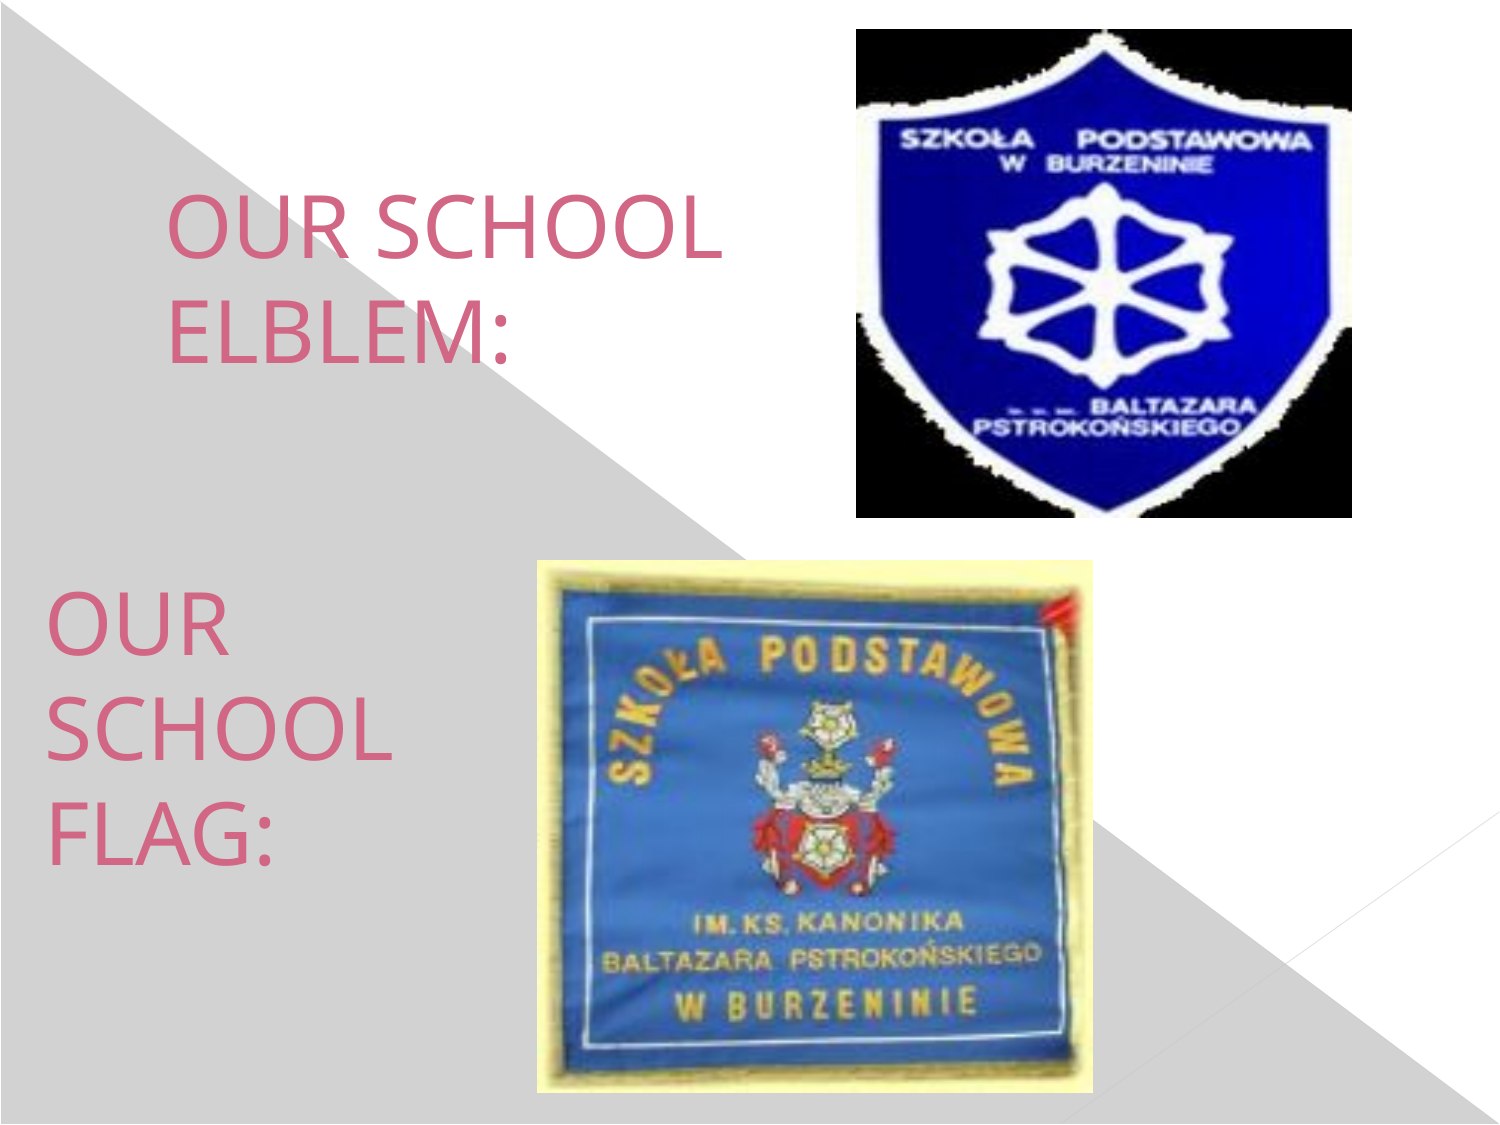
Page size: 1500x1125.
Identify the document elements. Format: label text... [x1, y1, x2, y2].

picture [856, 29, 1352, 518]
picture [537, 560, 1093, 1093]
text_box OUR SCHOOL FLAG: [29, 560, 537, 891]
title OUR SCHOOL ELBLEM: [70, 164, 798, 394]
